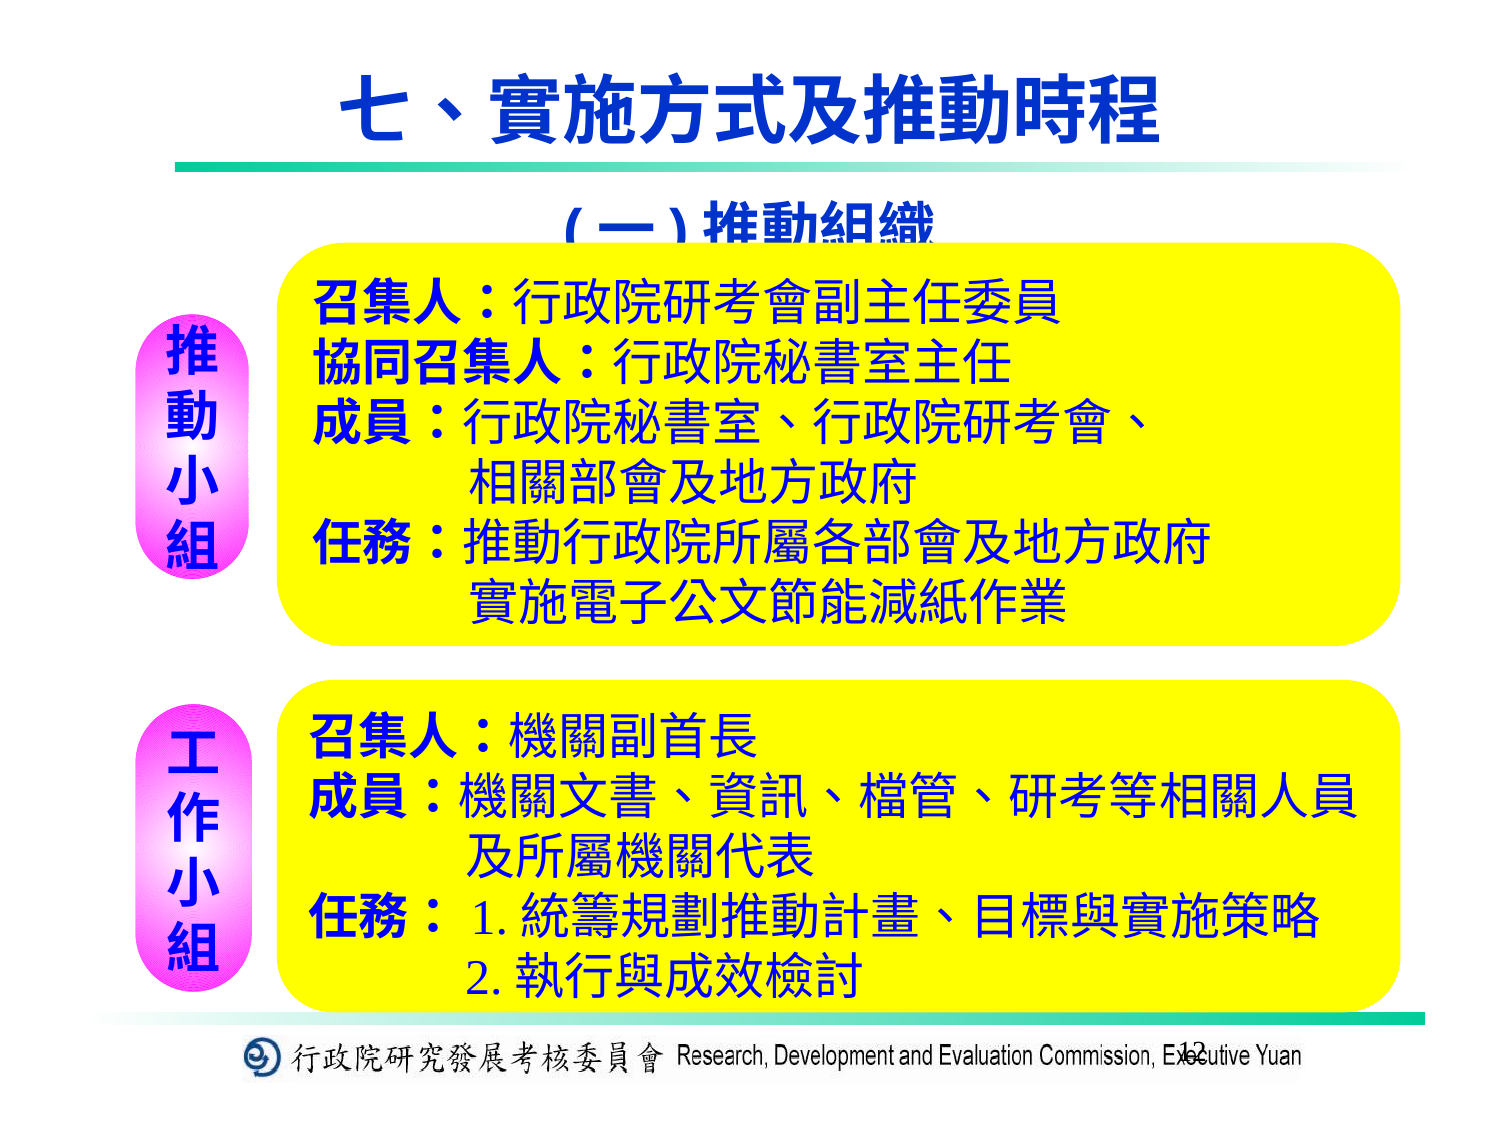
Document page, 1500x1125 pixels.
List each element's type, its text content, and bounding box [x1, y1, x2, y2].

text_box 召集人：機關副首長 成員：機關文書、資訊、檔管、研考等相關人員 及所屬機關代表 任務：1.統籌規劃推動計畫、目標與實施策略 2.執行與成效檢討 [277, 680, 1400, 1012]
text_box 推 動 小 組 [135, 314, 249, 579]
text_box [1162, 1012, 1476, 1101]
text_box 召集人：行政院研考會副主任委員 協同召集人：行政院秘書室主任 成員：行政院秘書室、行政院研考會、 相關部會及地方政府 任務：推動行政院所屬各部會及地方政府 實施電子公文節能減紙作業 [277, 243, 1400, 646]
title 七、實施方式及推動時程 (一)推動組織 [112, 54, 1388, 216]
text_box 工 作 小 組 [135, 704, 252, 992]
